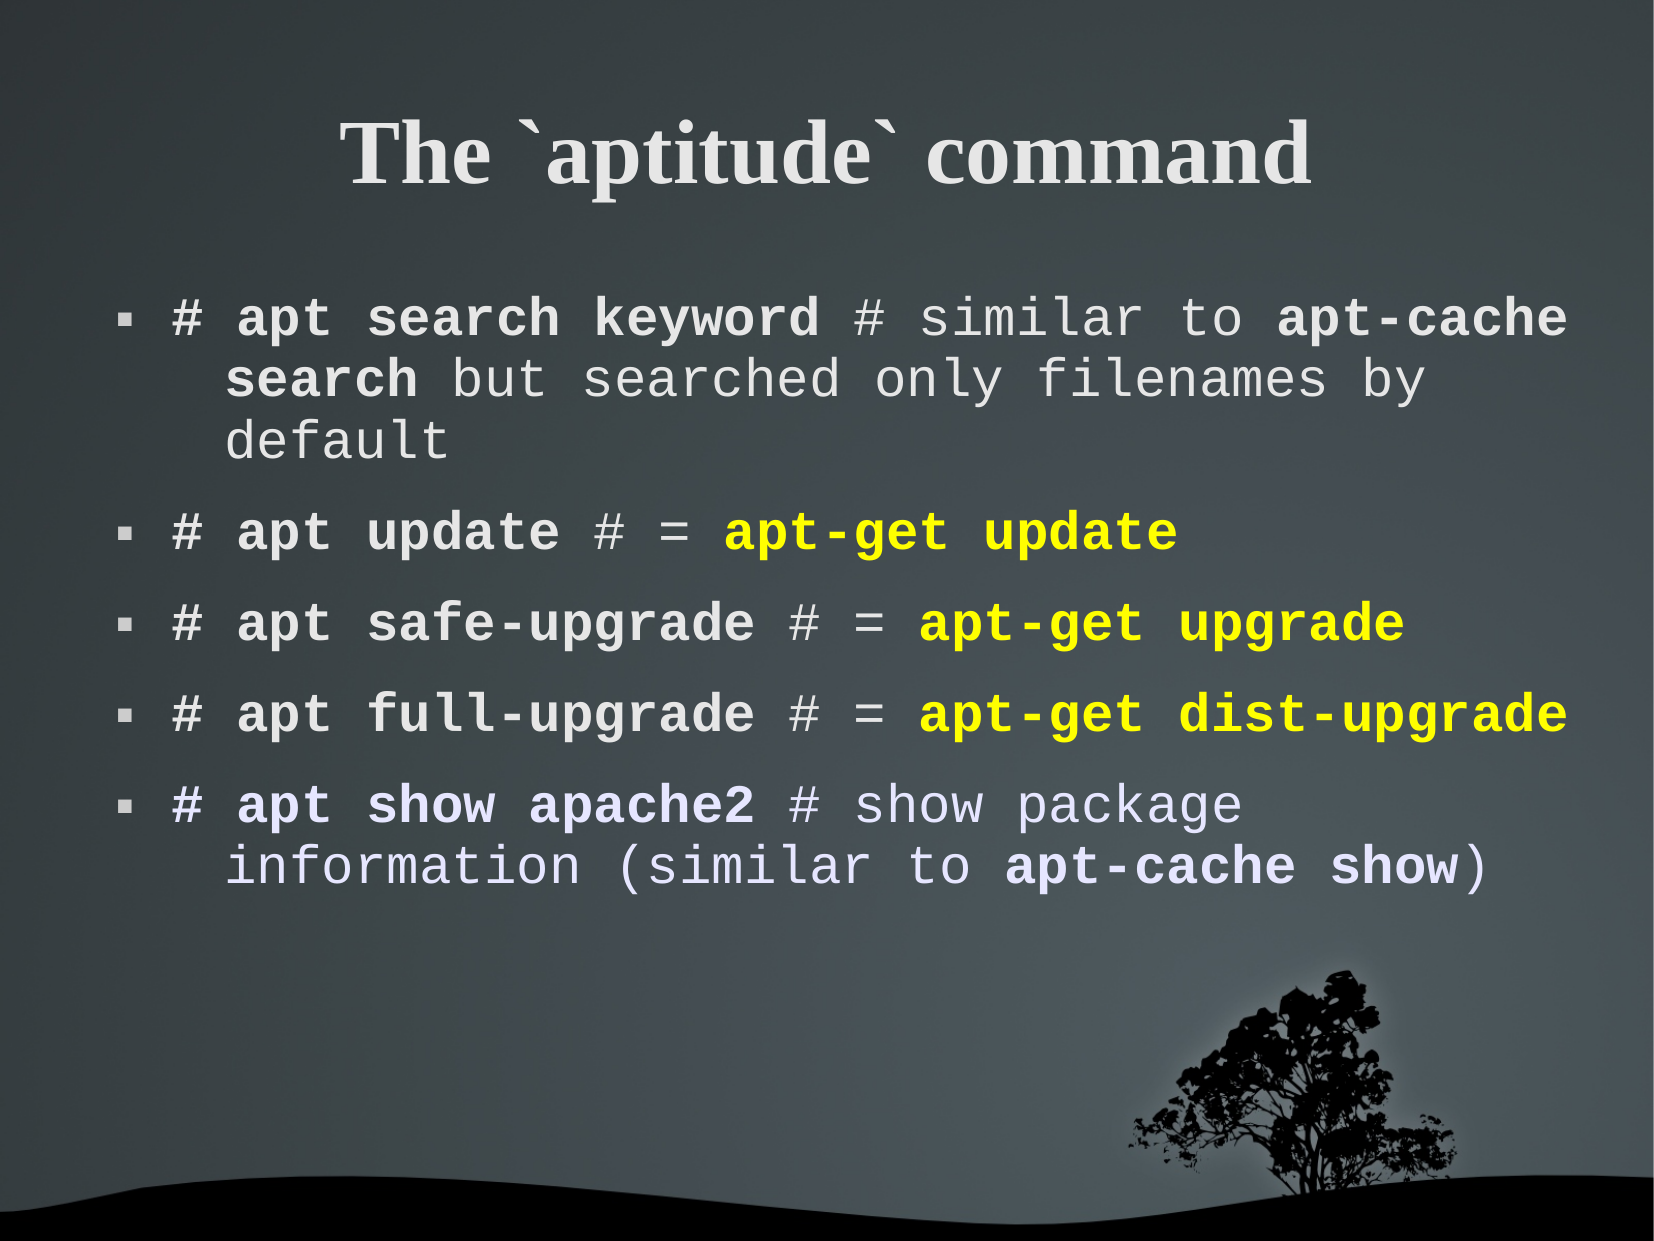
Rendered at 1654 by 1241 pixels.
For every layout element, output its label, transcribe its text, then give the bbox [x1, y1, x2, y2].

picture [0, 0, 1654, 1241]
list # apt search keyword # similar to apt-cache search but searched only filenames by default # apt update # = apt-get update # apt safe-upgrade # = apt-get upgrade # apt full-upgrade # = apt-get dist-upgrade # apt show apache2 # show package information (similar to apt-cache show) [82, 290, 1571, 1181]
title The `aptitude` command [82, 49, 1571, 257]
